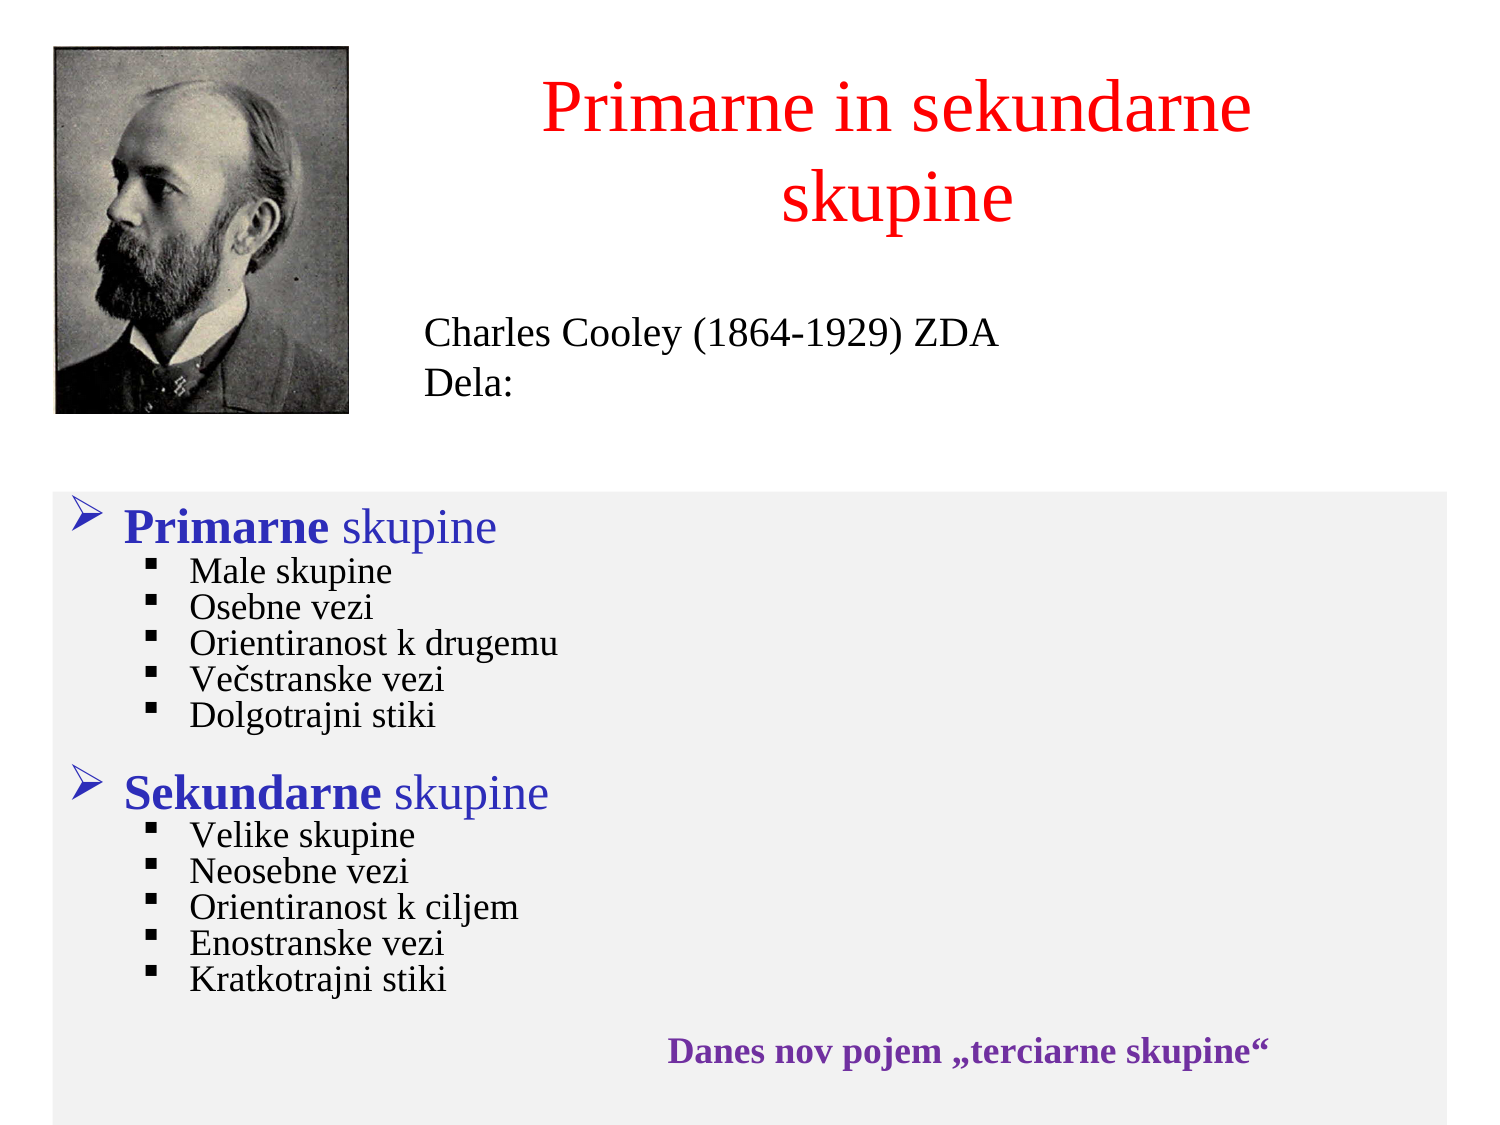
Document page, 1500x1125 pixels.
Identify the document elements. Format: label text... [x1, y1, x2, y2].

title Primarne in sekundarne skupine [454, 48, 1341, 244]
picture [53, 46, 349, 414]
text_box Charles Cooley (1864-1929) ZDA Dela: [408, 297, 1015, 413]
list Primarne skupine Male skupine Osebne vezi Orientiranost k drugemu Večstranske vezi Dolgotrajni stiki Sekundarne skupine Velike skupine Neosebne vezi Orientiranost k ciljem Enostranske vezi Kratkotrajni stiki Danes nov pojem „terciarne skupine“ [52, 491, 1447, 1125]
